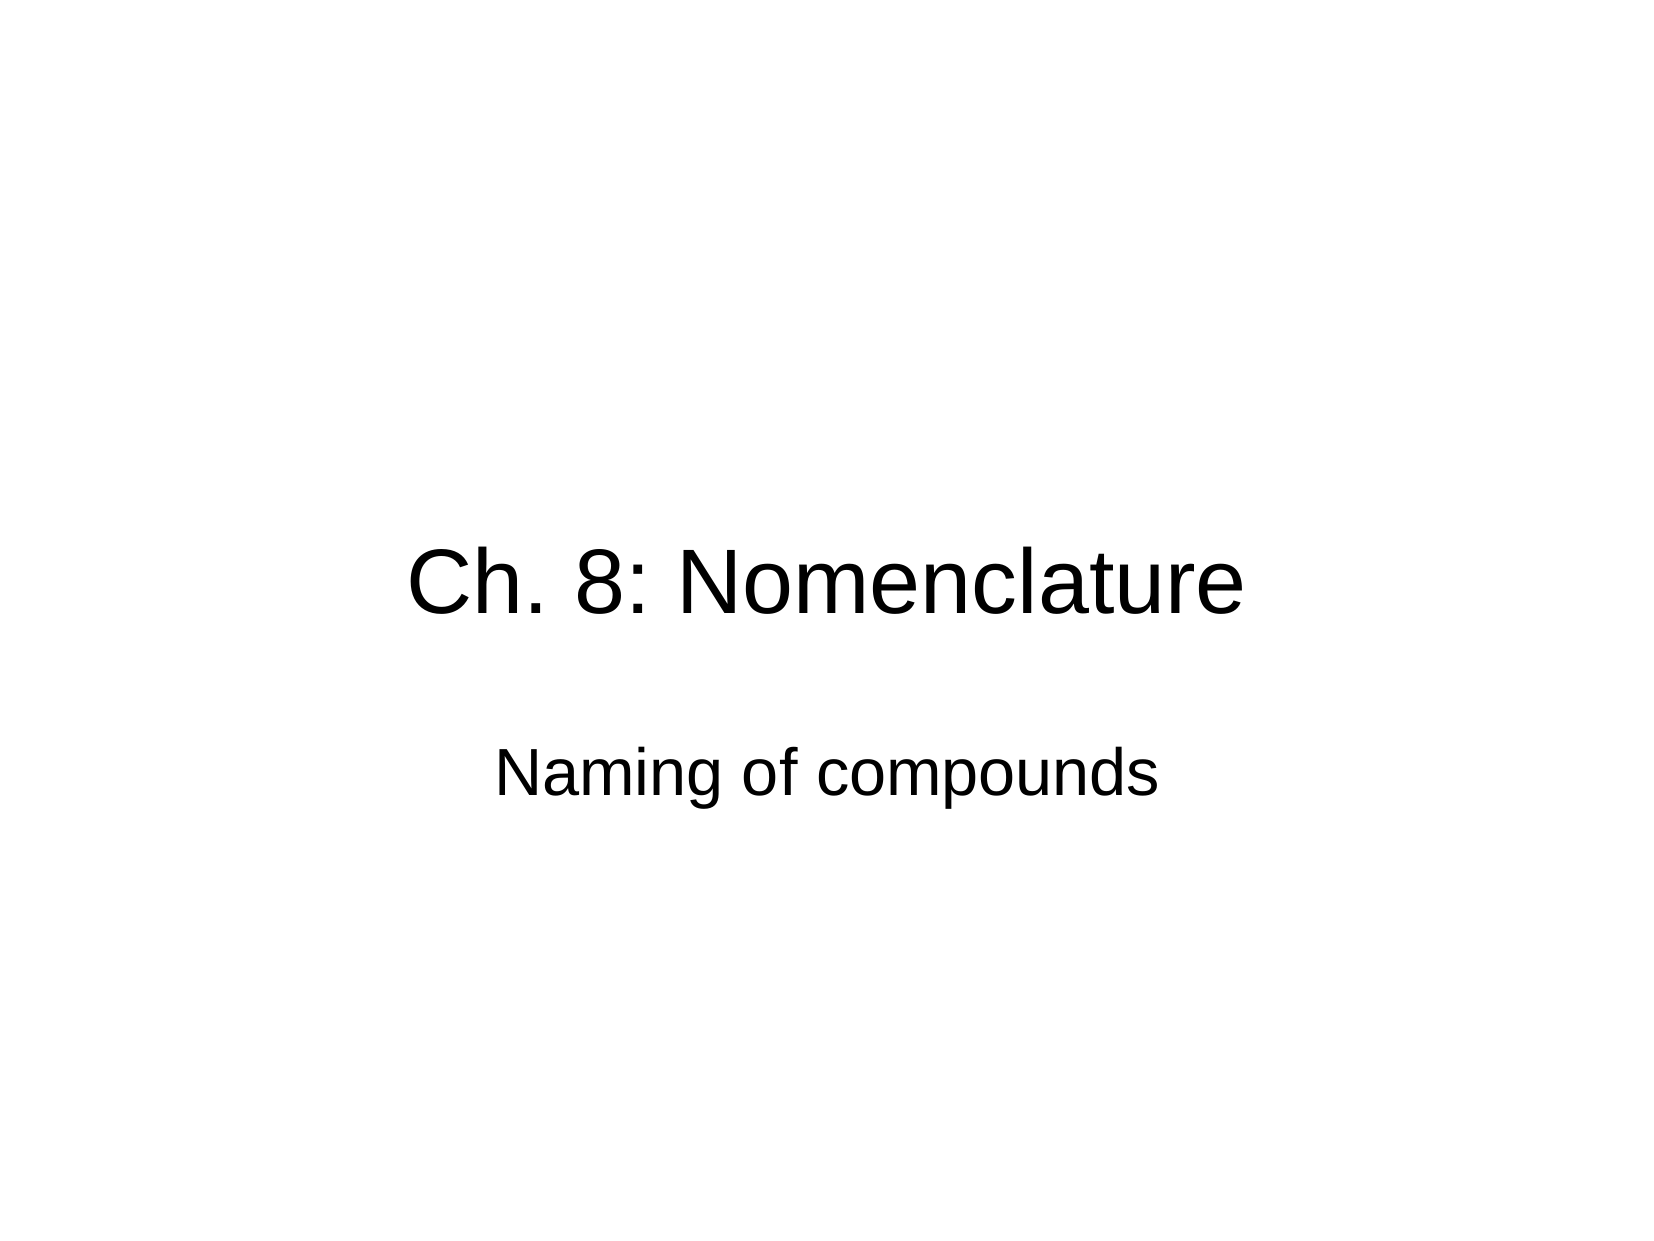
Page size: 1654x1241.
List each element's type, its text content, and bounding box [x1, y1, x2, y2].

text_box Ch. 8: Nomenclature Naming of compounds [391, 522, 1263, 818]
